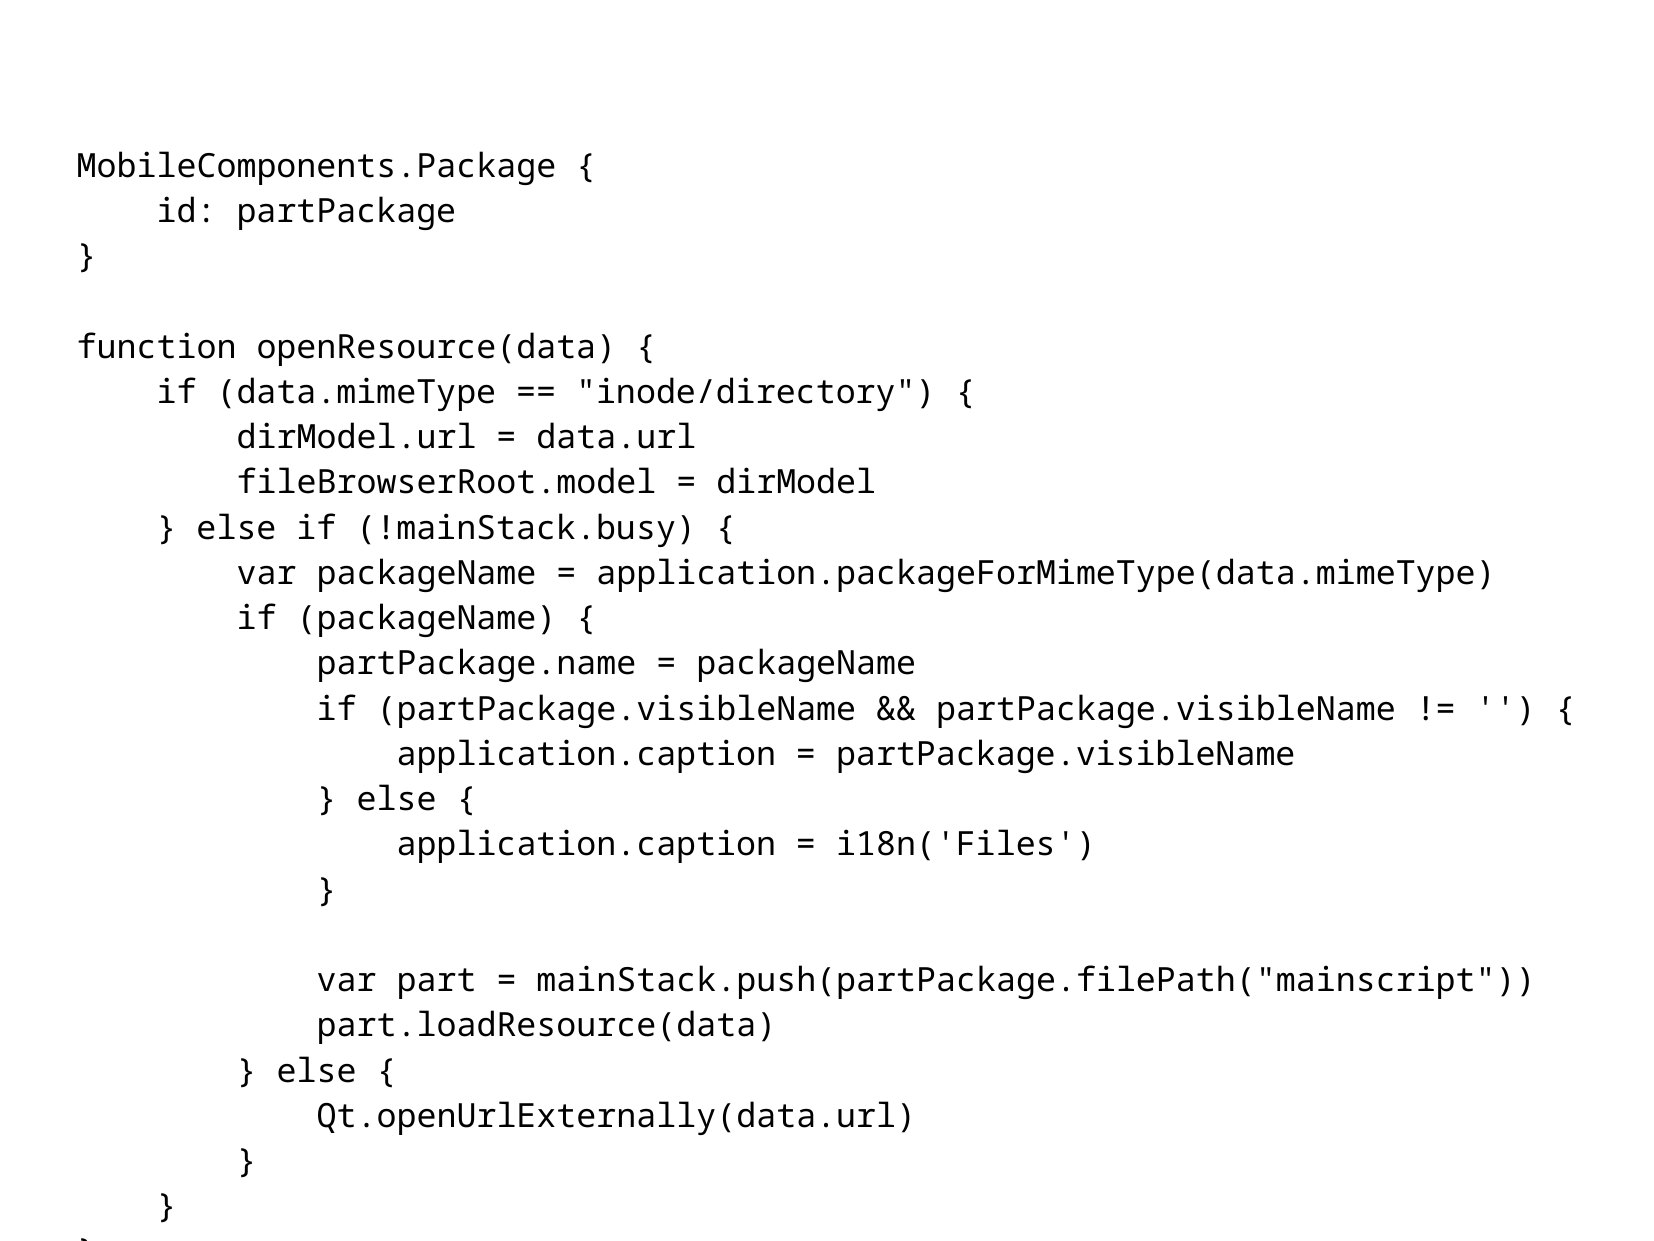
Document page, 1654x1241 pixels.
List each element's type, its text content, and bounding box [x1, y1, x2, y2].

text_box MobileComponents.Package { id: partPackage } function openResource(data) { if (data.mimeType == "inode/directory") { dirModel.url = data.url fileBrowserRoot.model = dirModel } else if (!mainStack.busy) { var packageName = application.packageForMimeType(data.mimeType) if (packageName) { partPackage.name = packageName if (partPackage.visibleName && partPackage.visibleName != '') { application.caption = partPackage.visibleName } else { application.caption = i18n('Files') } var part = mainStack.push(partPackage.filePath("mainscript")) part.loadResource(data) } else { Qt.openUrlExternally(data.url) } } } [61, 134, 1592, 1106]
